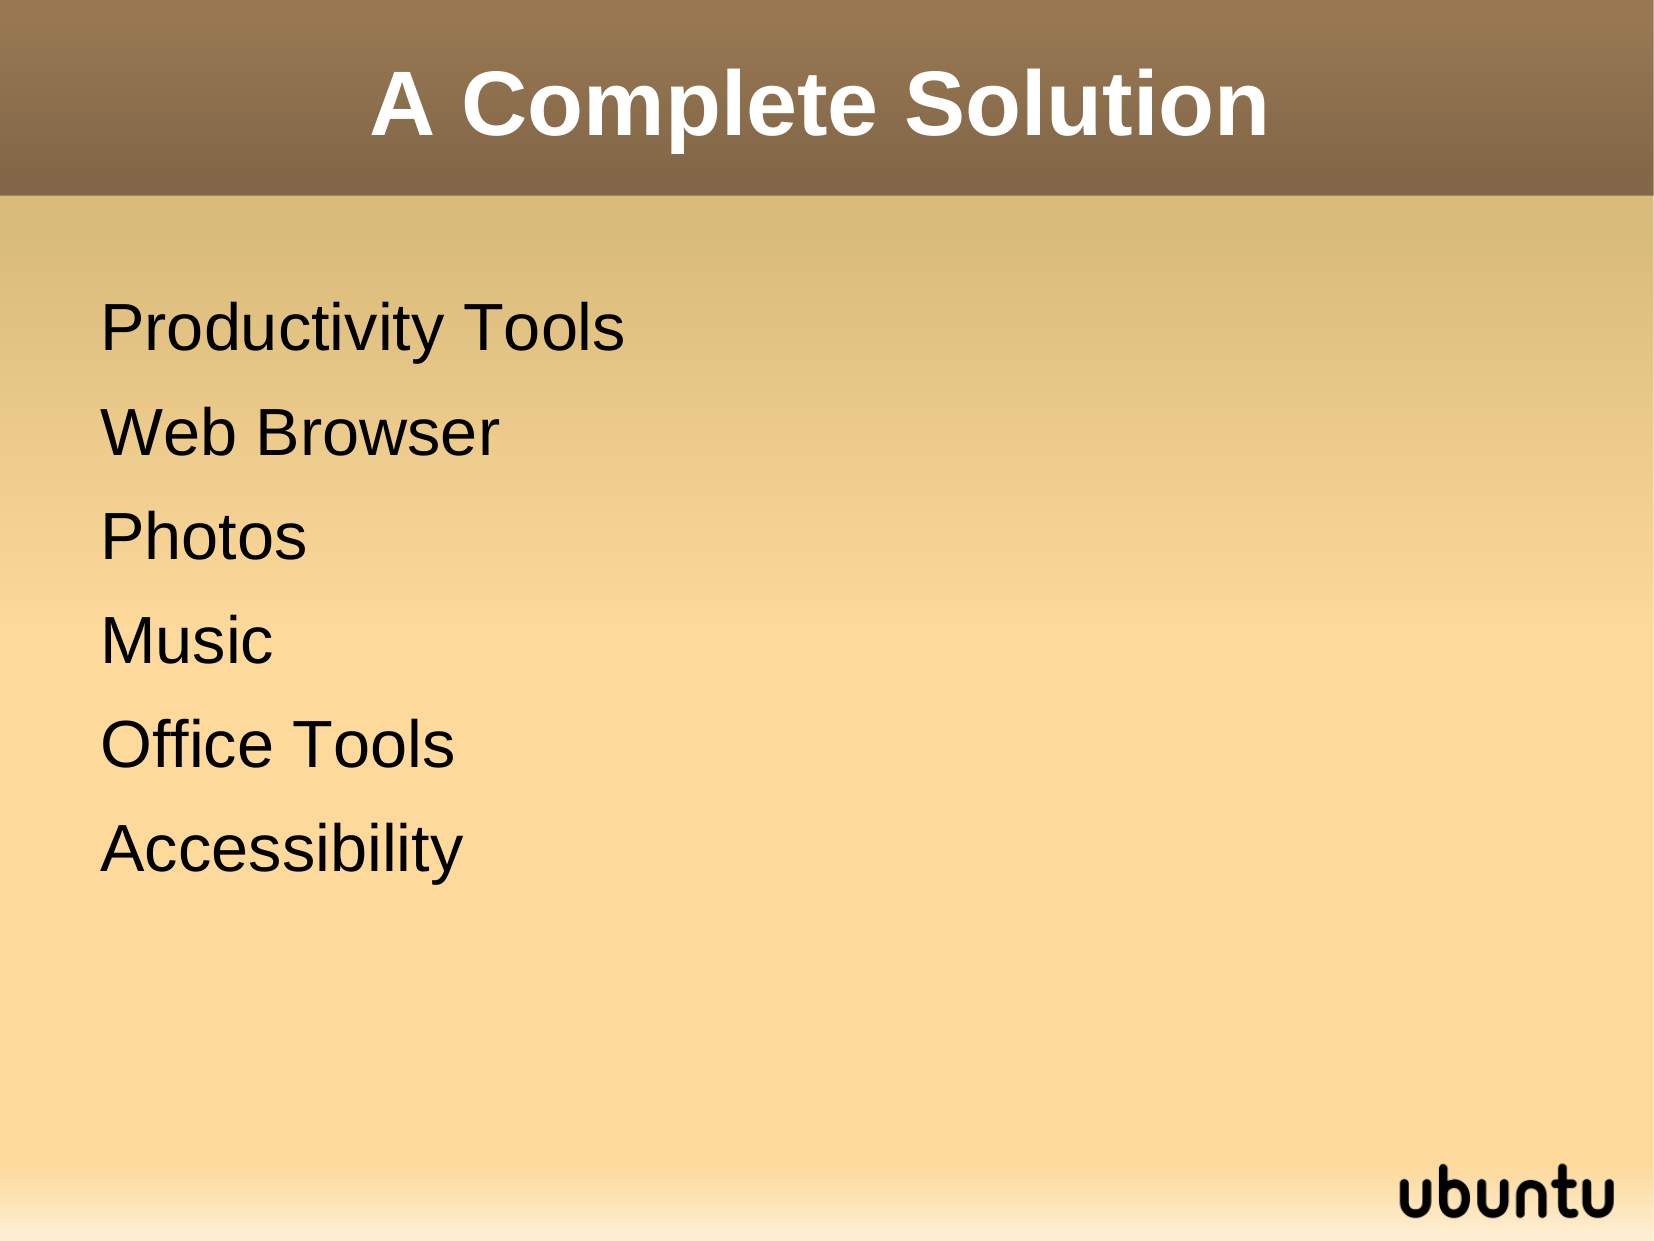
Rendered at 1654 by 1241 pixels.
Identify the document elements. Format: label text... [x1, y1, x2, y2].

list Productivity Tools Web Browser Photos Music Office Tools Accessibility [82, 290, 1571, 1094]
picture [0, 0, 1654, 1241]
title A Complete Solution [76, 0, 1565, 208]
